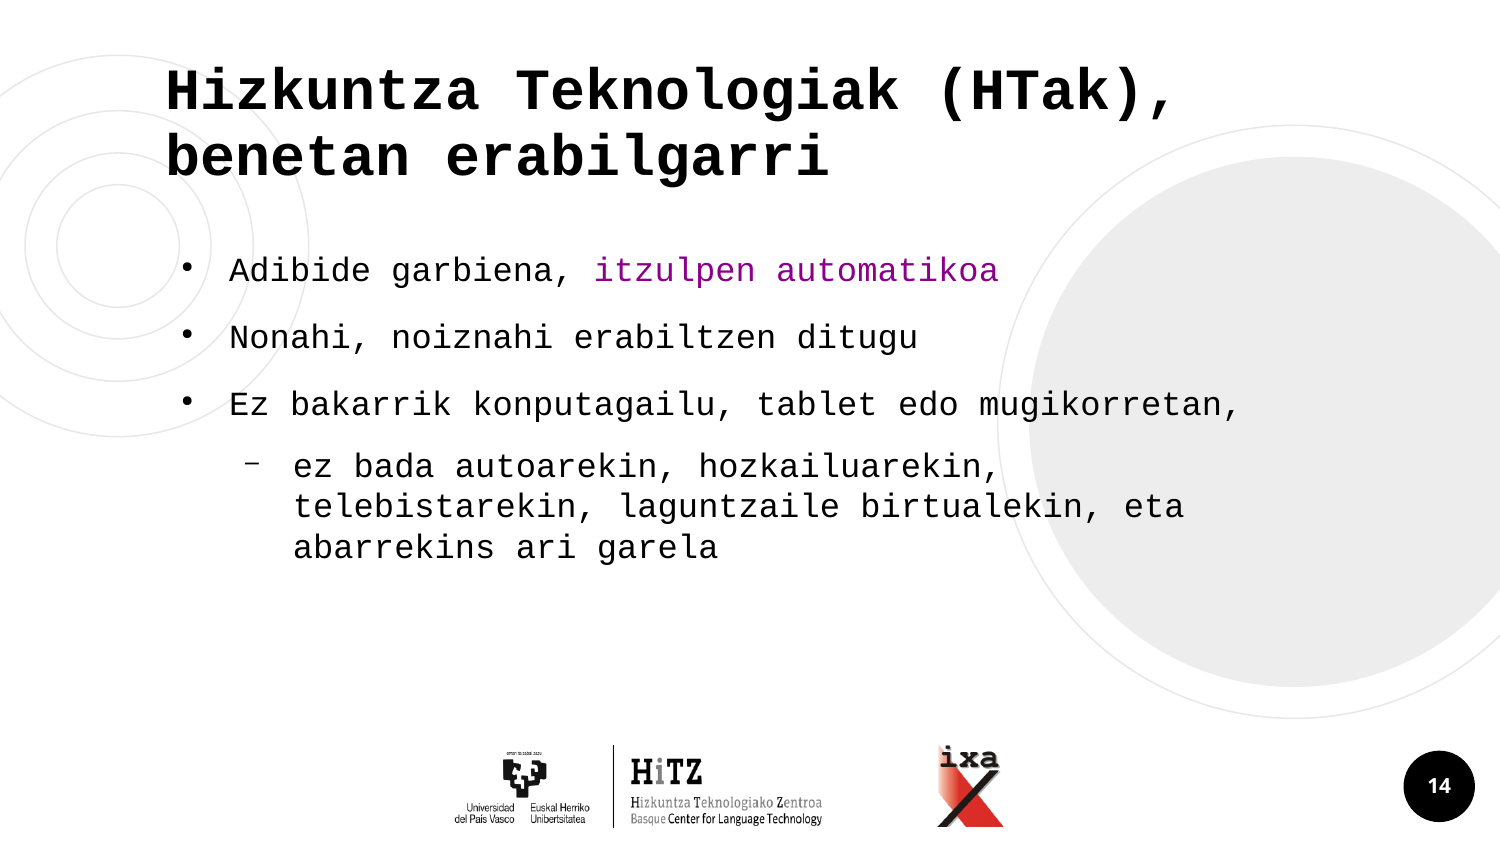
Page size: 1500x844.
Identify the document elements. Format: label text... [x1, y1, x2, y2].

list Adibide garbiena, itzulpen automatikoa Nonahi, noiznahi erabiltzen ditugu Ez bakarrik konputagailu, tablet edo mugikorretan, ez bada autoarekin, hozkailuarekin, telebistarekin, laguntzaile birtualekin, eta abarrekins ari garela [165, 248, 1252, 603]
picture [450, 745, 827, 828]
picture [937, 744, 1004, 827]
text_box <zenbakia> [1403, 750, 1475, 823]
title Hizkuntza Teknologiak (HTak), benetan erabilgarri [165, 60, 1312, 193]
